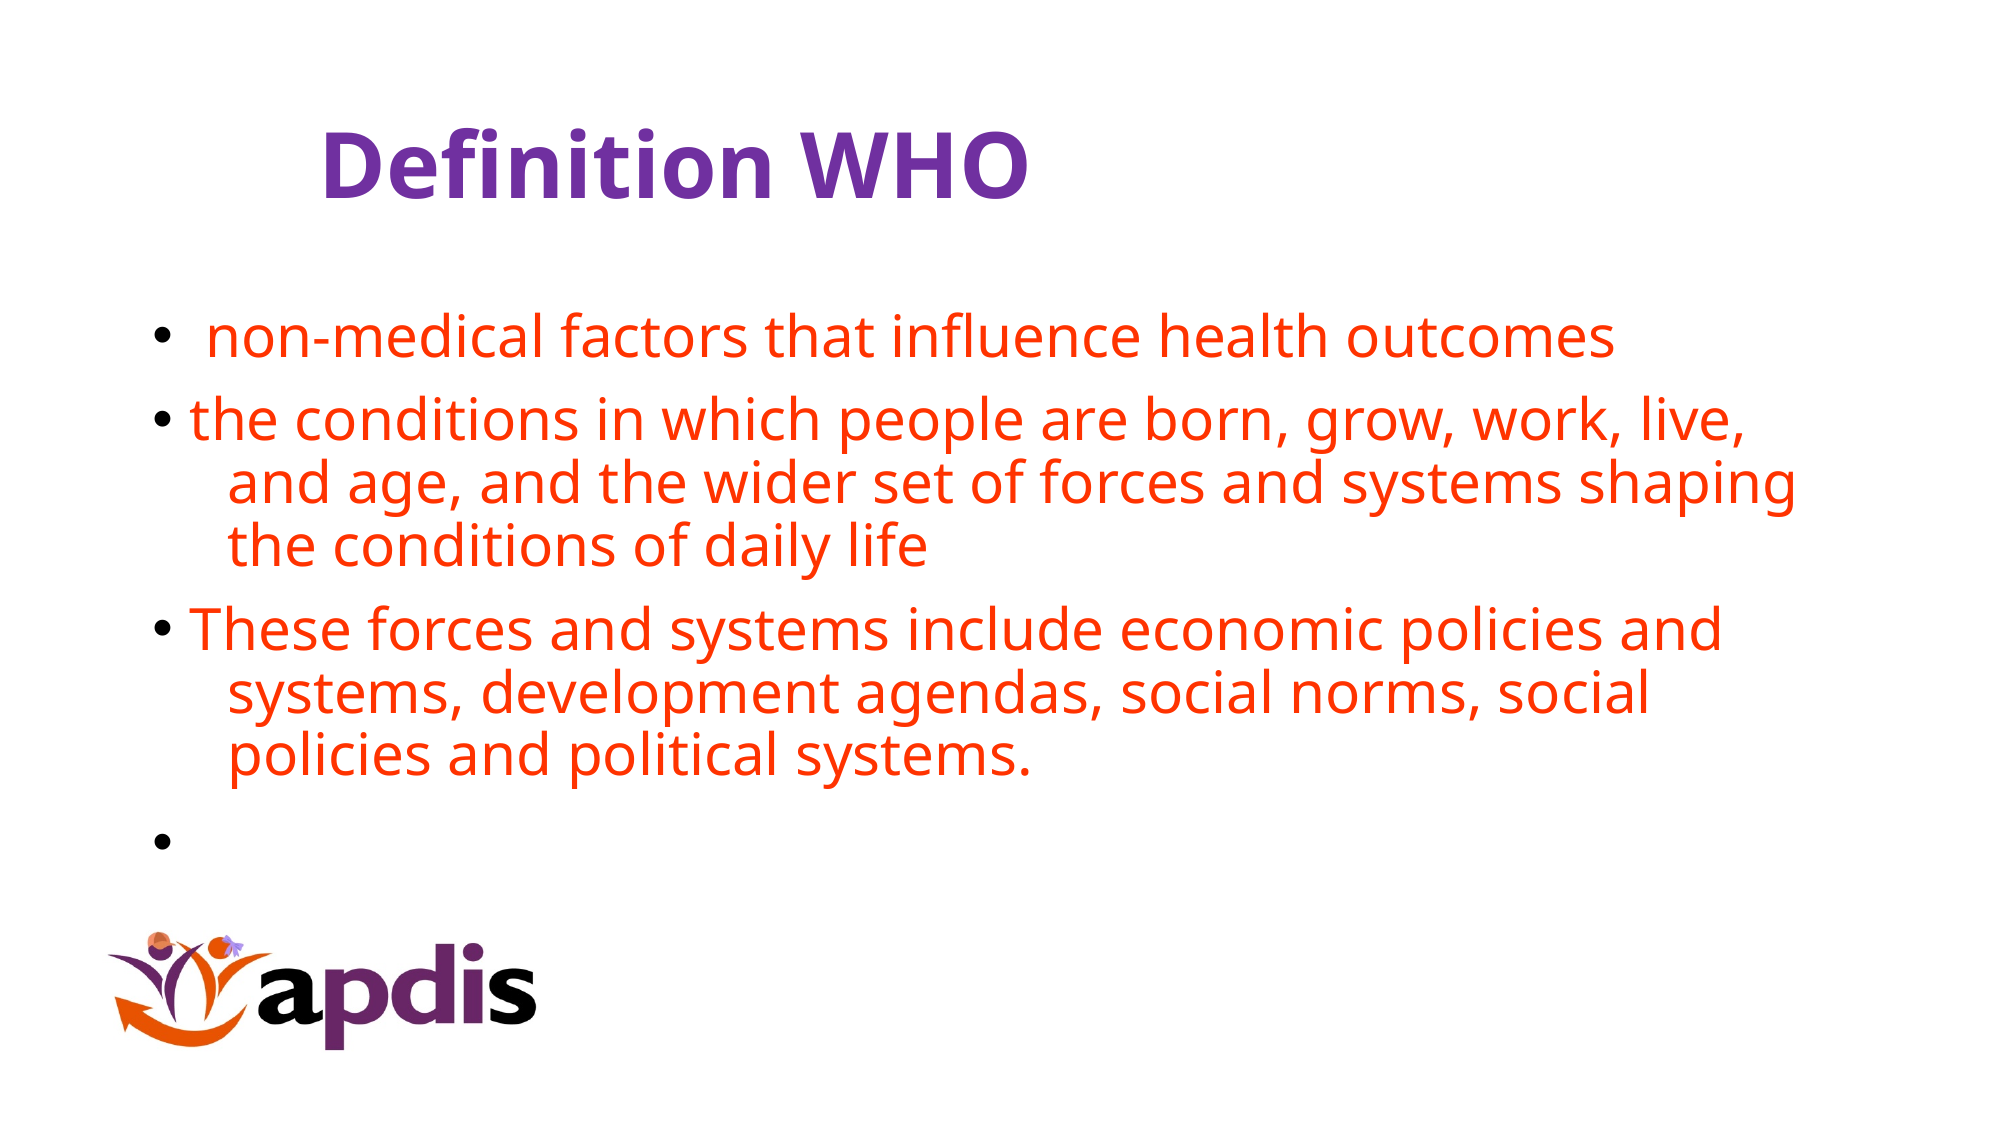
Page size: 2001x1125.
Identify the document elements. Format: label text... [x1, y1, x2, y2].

picture [80, 908, 543, 1070]
title Definition WHO [137, 59, 1863, 278]
list non-medical factors that influence health outcomes the conditions in which people are born, grow, work, live, and age, and the wider set of forces and systems shaping the conditions of daily life These forces and systems include economic policies and systems, development agendas, social norms, social policies and political systems. [137, 299, 1863, 1014]
